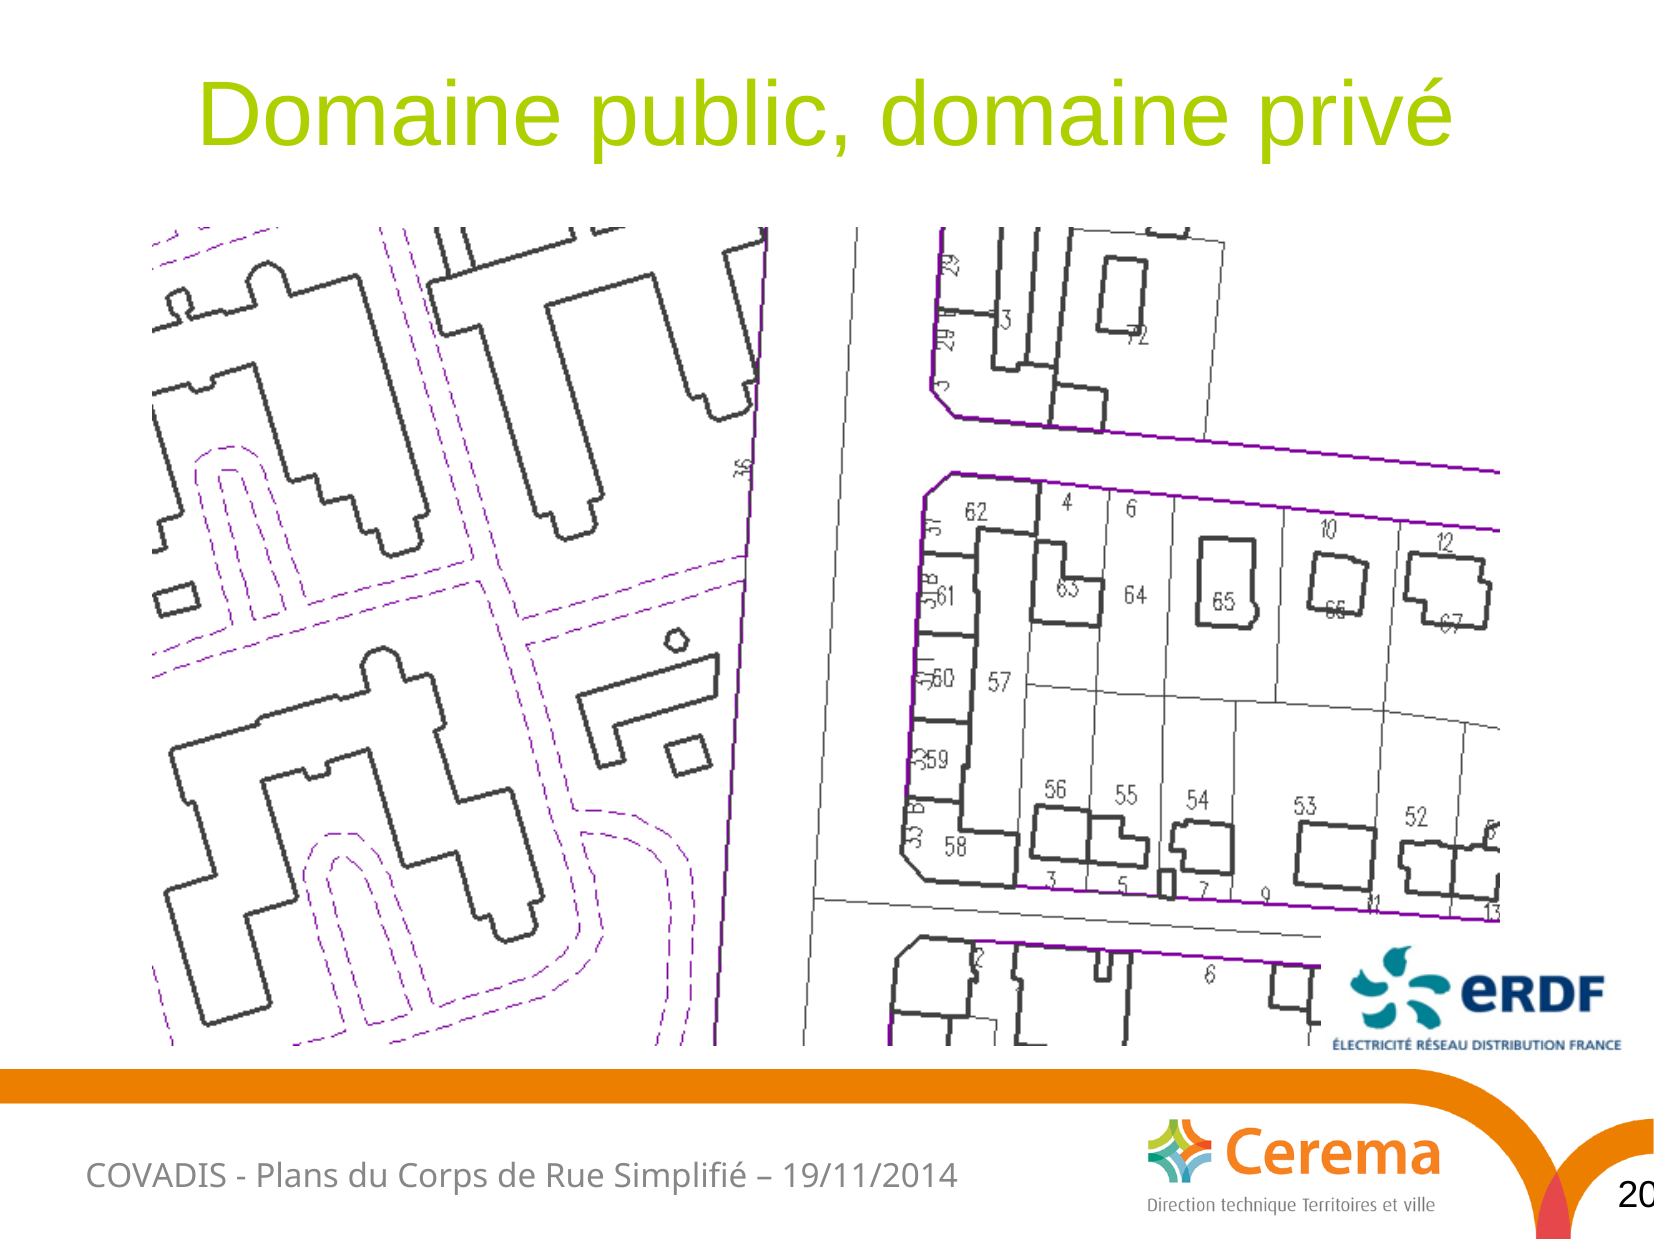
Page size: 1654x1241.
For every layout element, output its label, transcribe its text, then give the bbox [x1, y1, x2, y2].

picture [0, 1069, 1654, 1239]
title Domaine public, domaine privé [0, 5, 1654, 213]
picture [152, 226, 1626, 1058]
picture [1643, 1184, 1654, 1205]
